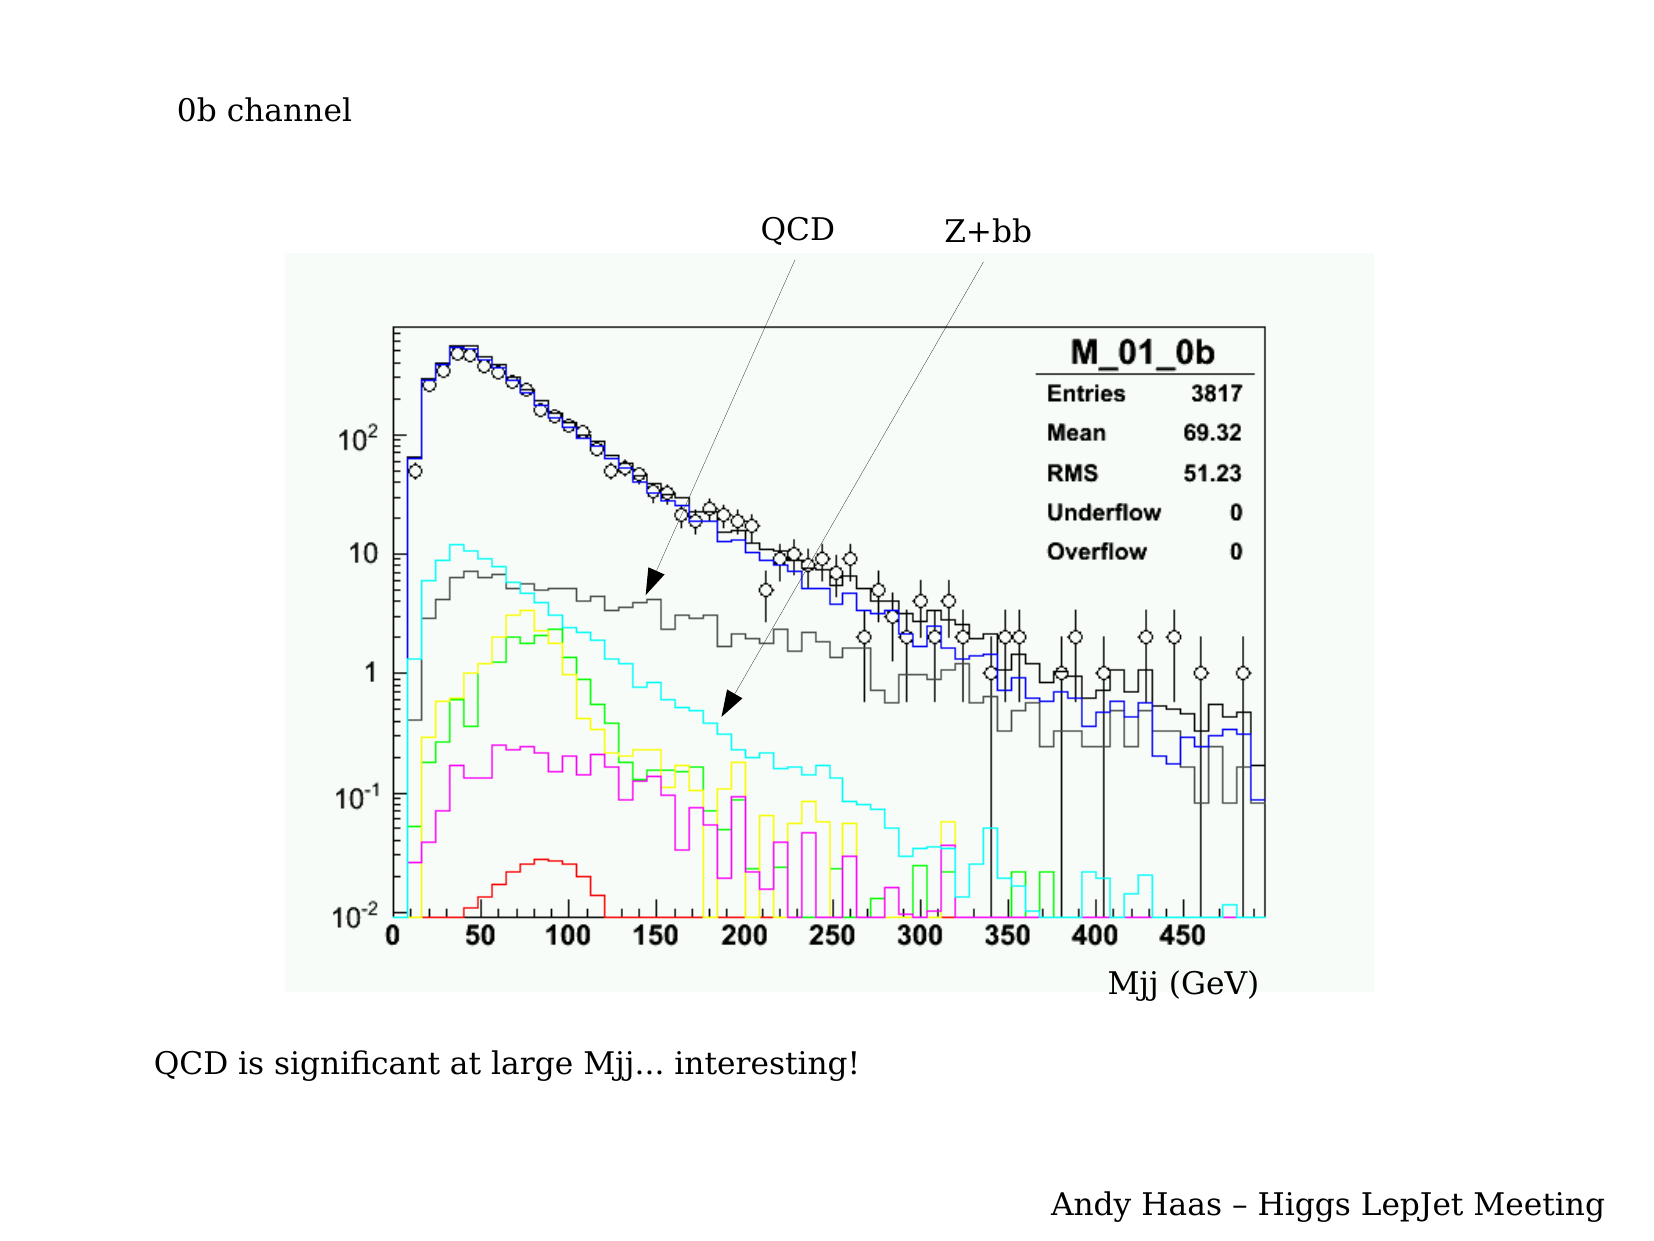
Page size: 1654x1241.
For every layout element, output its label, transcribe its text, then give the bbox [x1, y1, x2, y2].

text_box Mjj (GeV) [1107, 965, 1260, 1002]
text_box QCD is significant at large Mjj... interesting! [153, 1045, 863, 1082]
text_box 0b channel [176, 91, 353, 129]
text_box Z+bb [944, 213, 1033, 251]
picture [285, 253, 1374, 992]
text_box QCD [760, 211, 836, 248]
